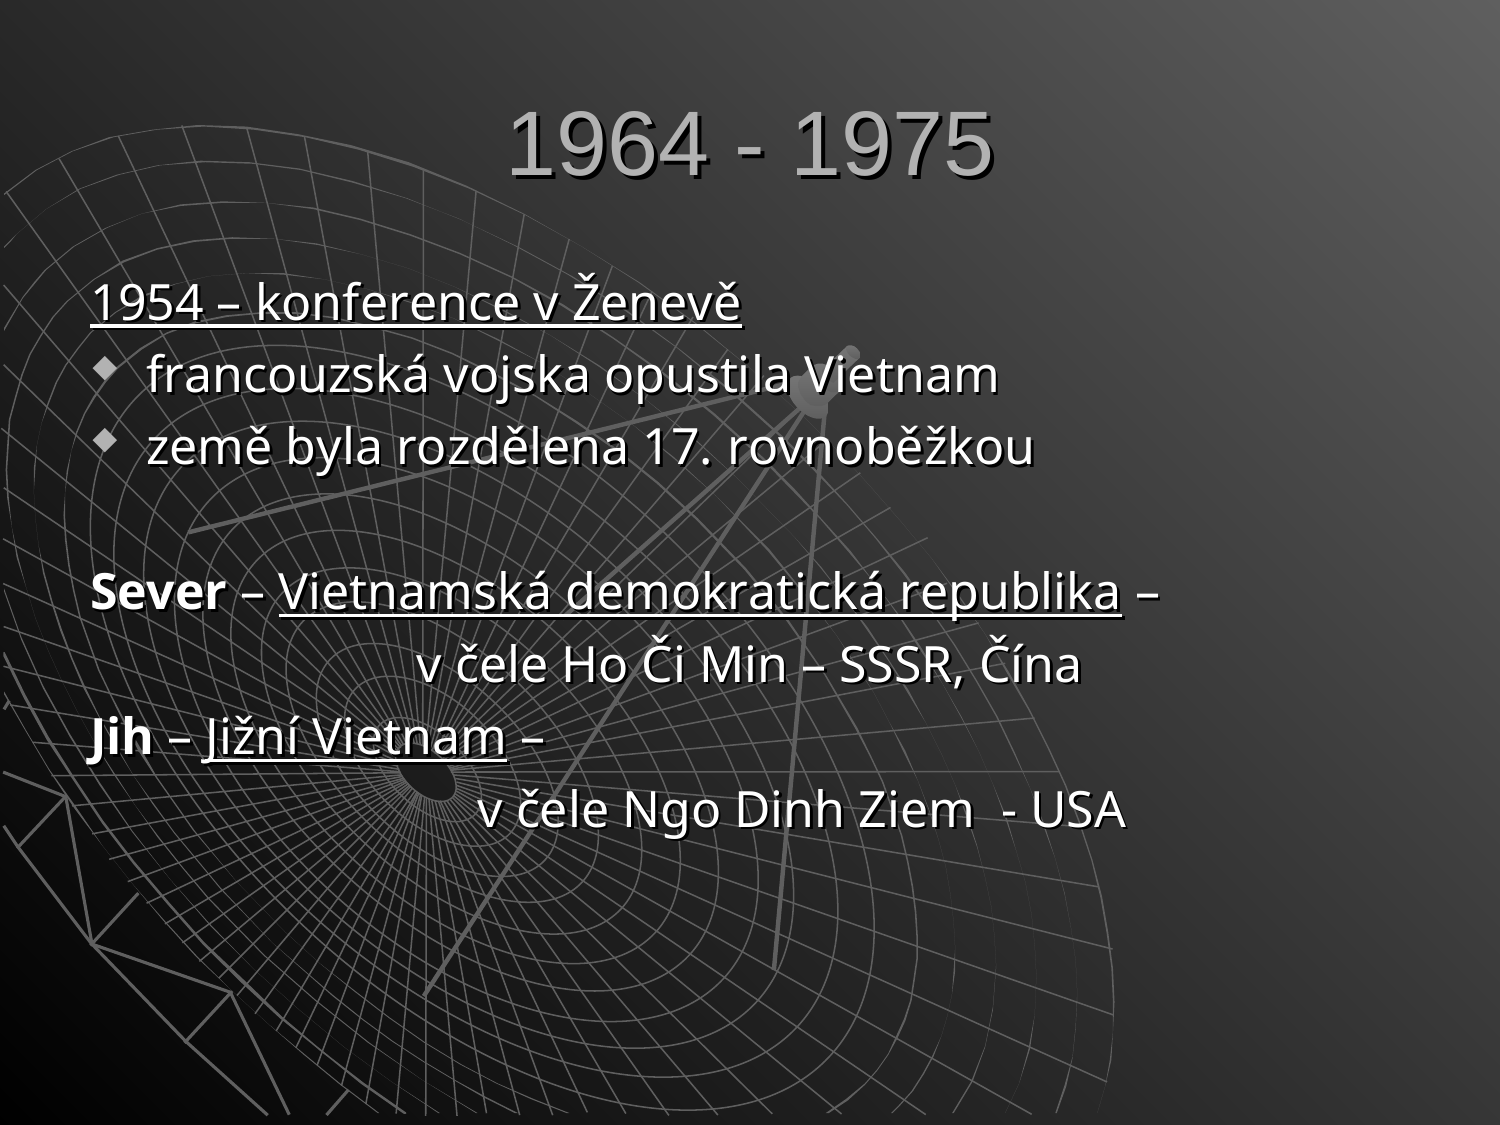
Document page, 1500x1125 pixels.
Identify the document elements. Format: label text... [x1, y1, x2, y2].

list 1954 – konference v Ženevě francouzská vojska opustila Vietnam země byla rozdělena 17. rovnoběžkou Sever – Vietnamská demokratická republika – v čele Ho Či Min – SSSR, Čína Jih – Jižní Vietnam – v čele Ngo Dinh Ziem - USA [75, 262, 1426, 1006]
title 1964 - 1975 [75, 45, 1426, 233]
